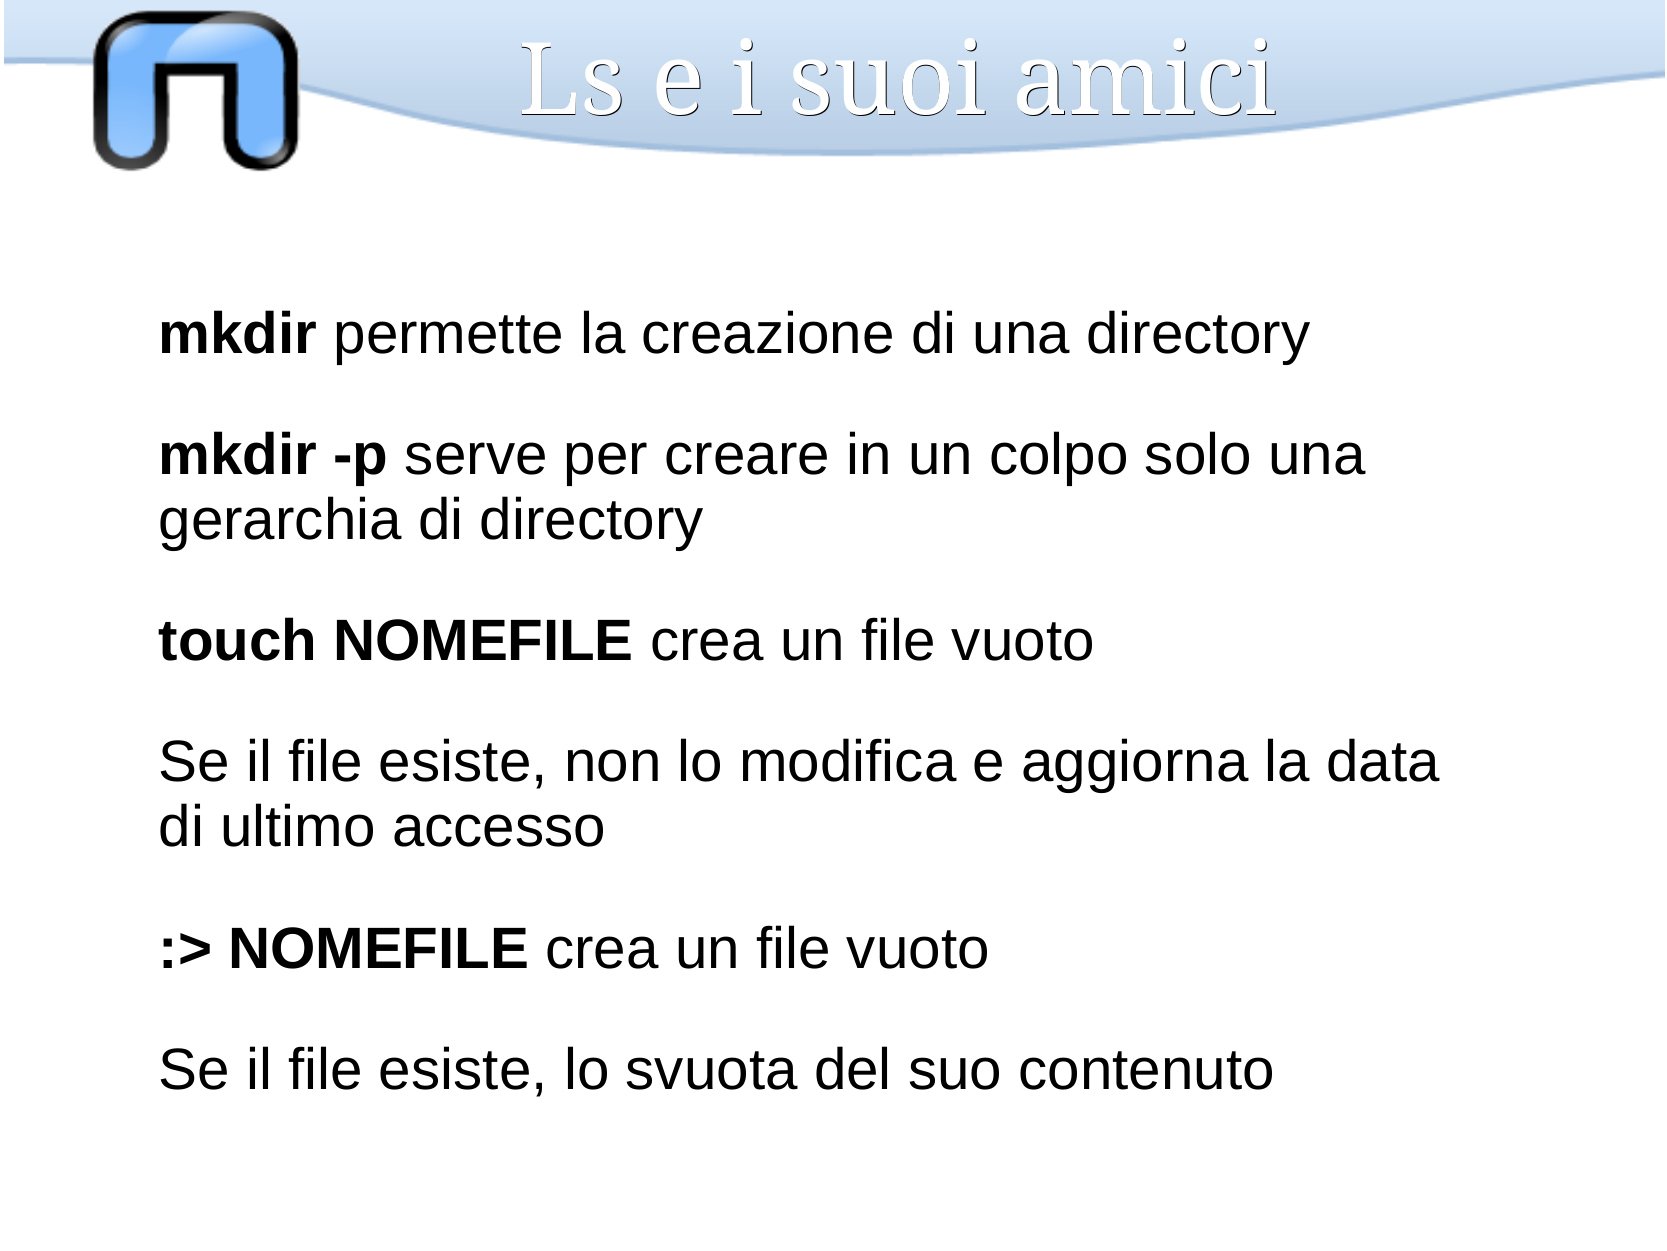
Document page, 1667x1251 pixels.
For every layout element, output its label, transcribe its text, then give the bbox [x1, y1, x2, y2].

text_box Ls e i suoi amici [373, 0, 1497, 159]
list mkdir permette la creazione di una directory mkdir -p serve per creare in un colpo solo una gerarchia di directory touch NOMEFILE crea un file vuoto Se il file esiste, non lo modifica e aggiorna la data di ultimo accesso :> NOMEFILE crea un file vuoto Se il file esiste, lo svuota del suo contenuto [158, 300, 1501, 1190]
picture [0, 0, 1667, 1251]
